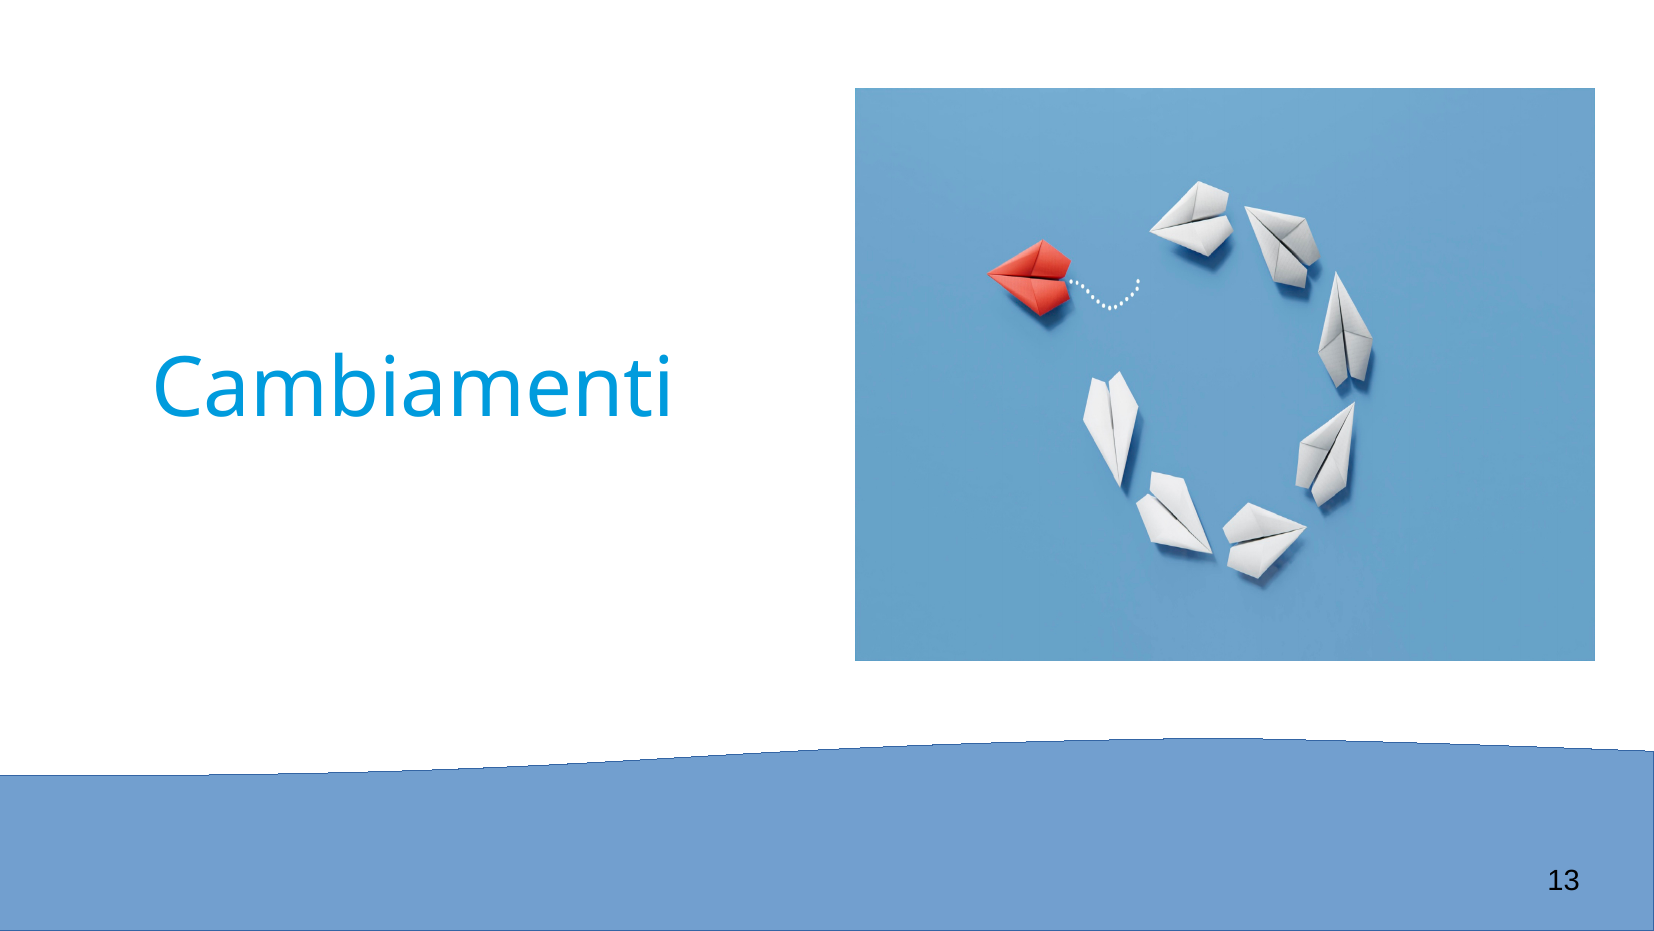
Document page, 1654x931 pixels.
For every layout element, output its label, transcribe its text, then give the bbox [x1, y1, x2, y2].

title Cambiamenti [0, 295, 855, 473]
picture [855, 88, 1595, 661]
